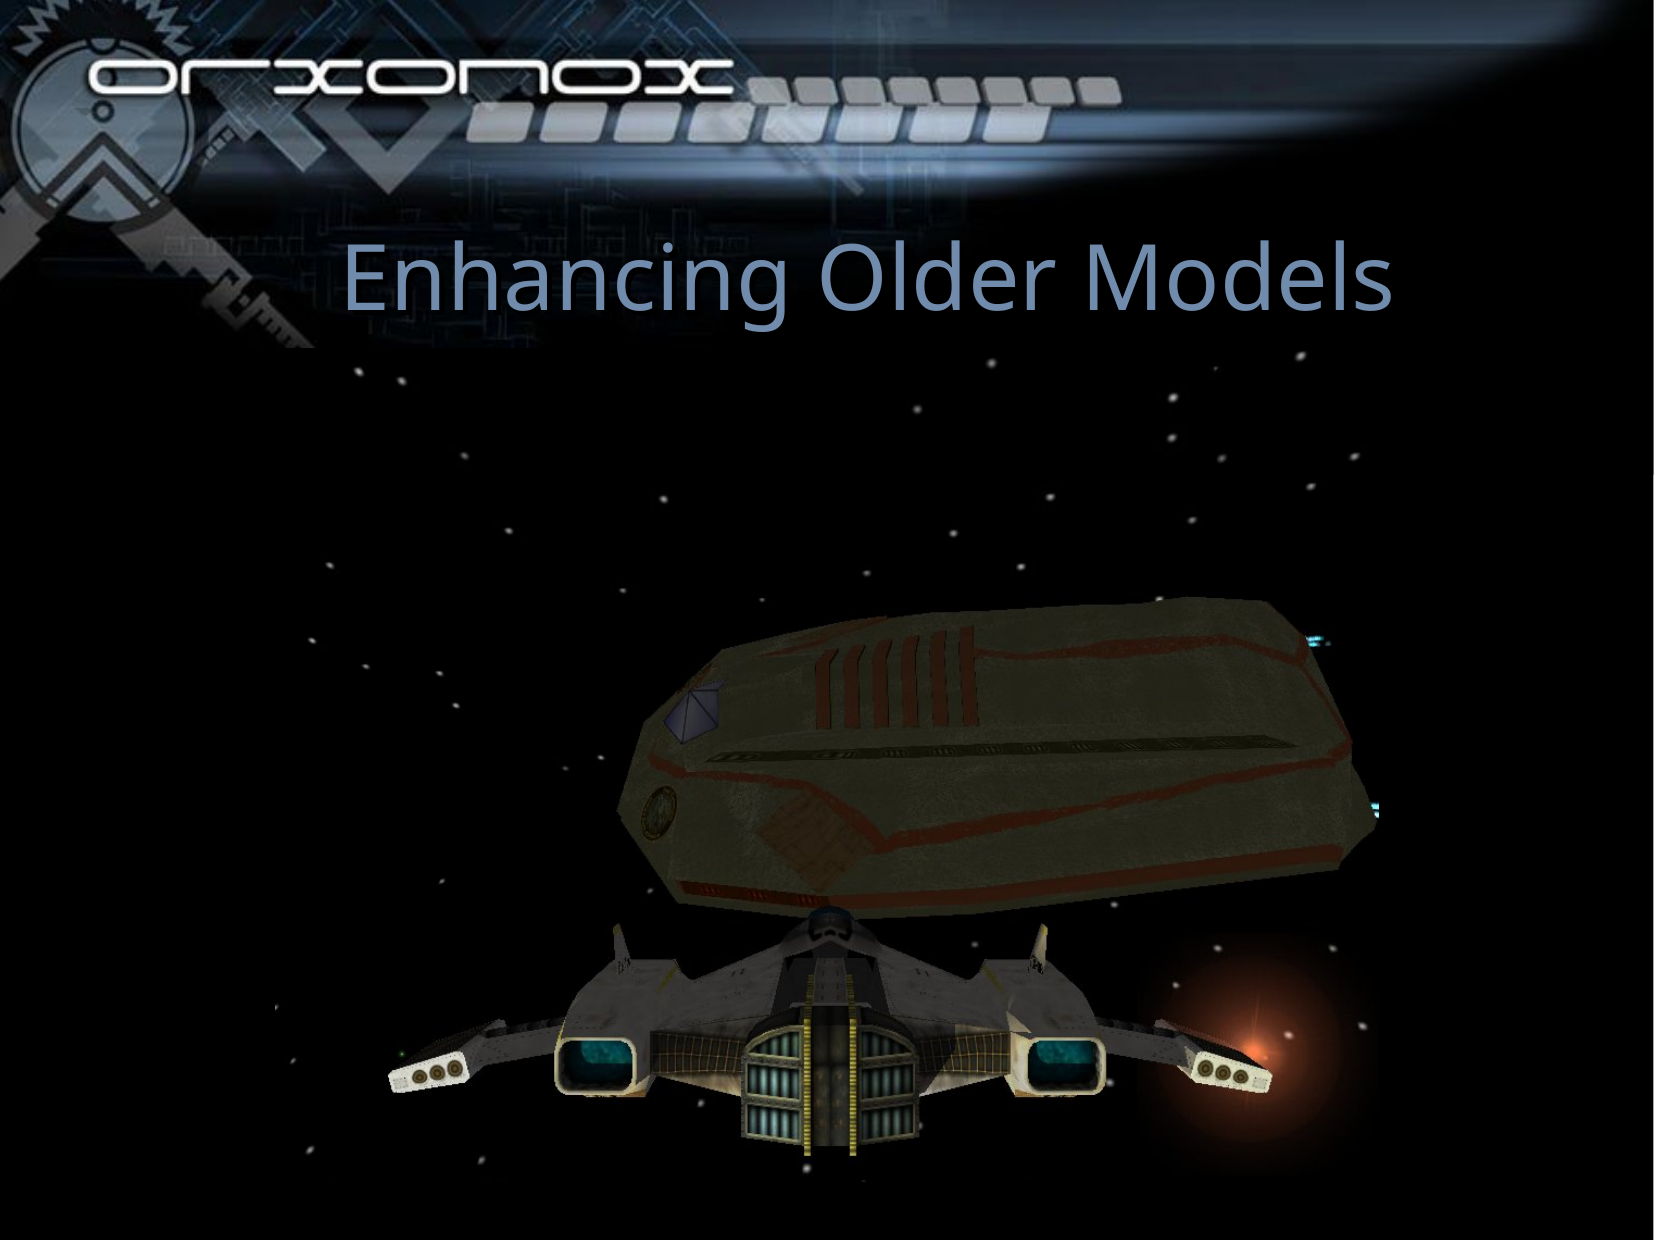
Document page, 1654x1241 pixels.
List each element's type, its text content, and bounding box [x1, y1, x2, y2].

picture [0, 0, 1654, 1182]
text_box Enhancing Older Models [324, 205, 1477, 328]
